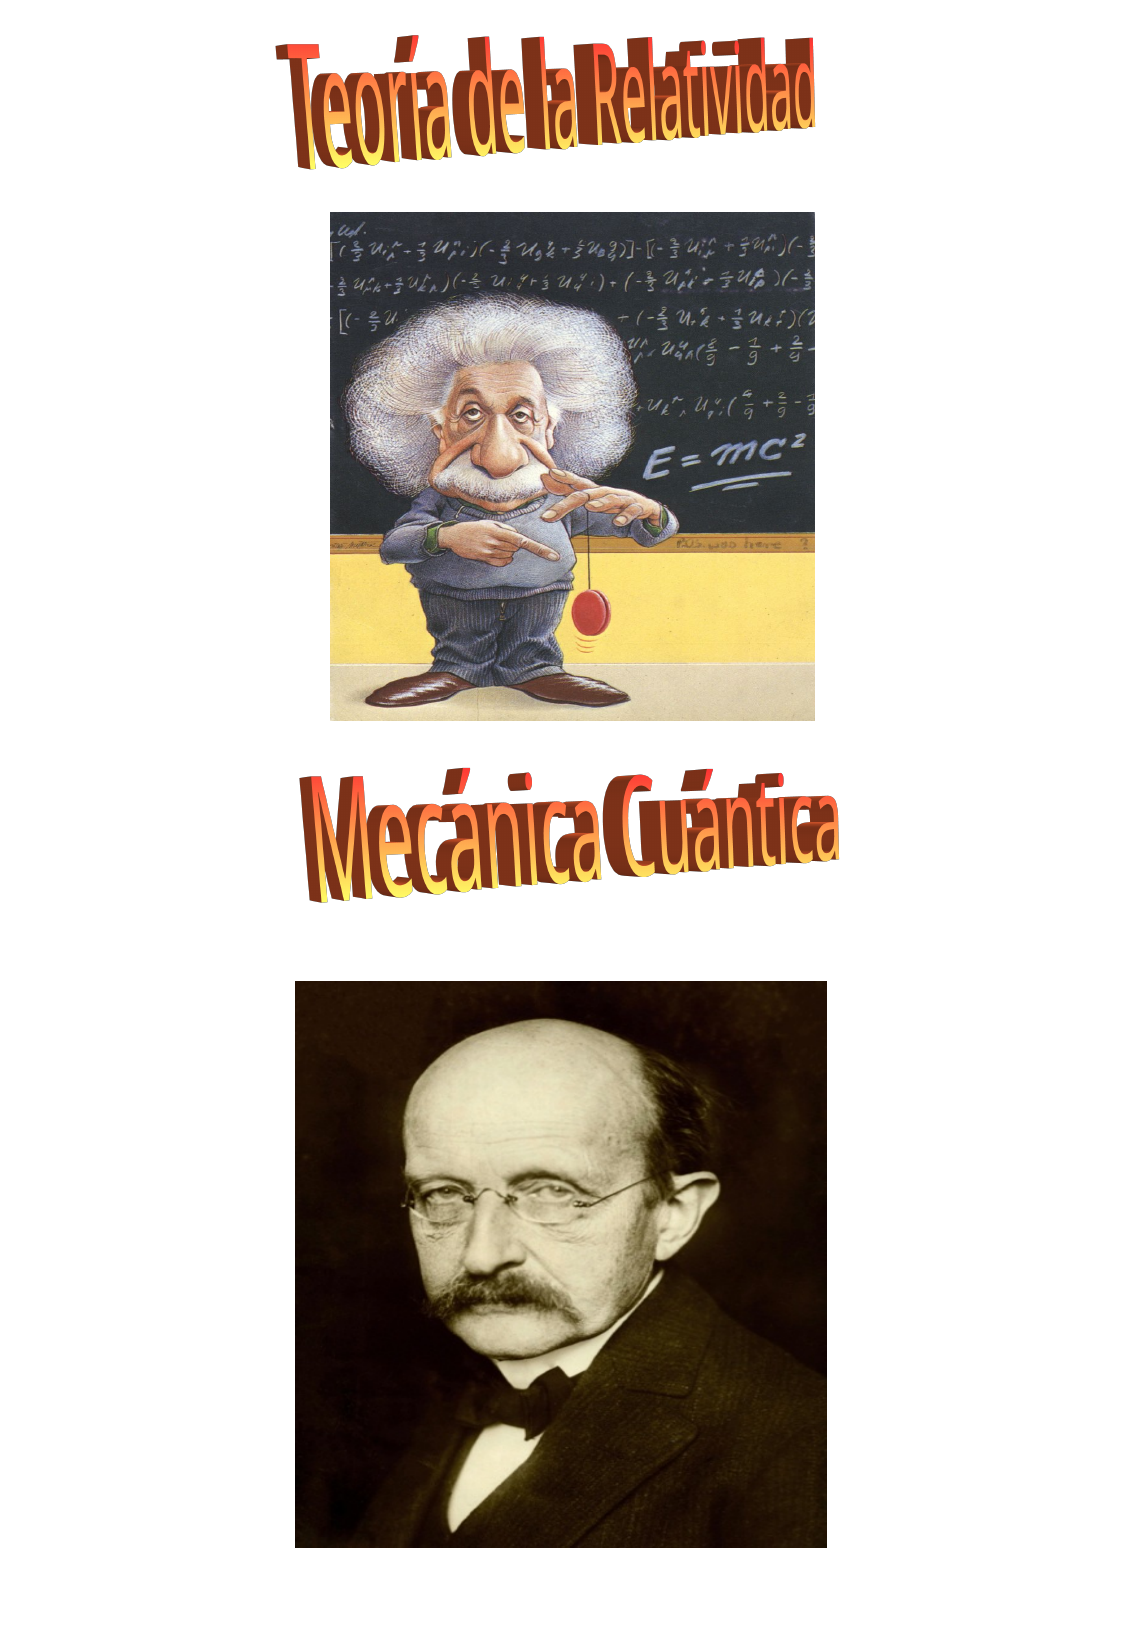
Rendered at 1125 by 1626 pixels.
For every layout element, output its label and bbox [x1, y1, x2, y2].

picture [295, 981, 827, 1548]
picture [330, 212, 815, 721]
